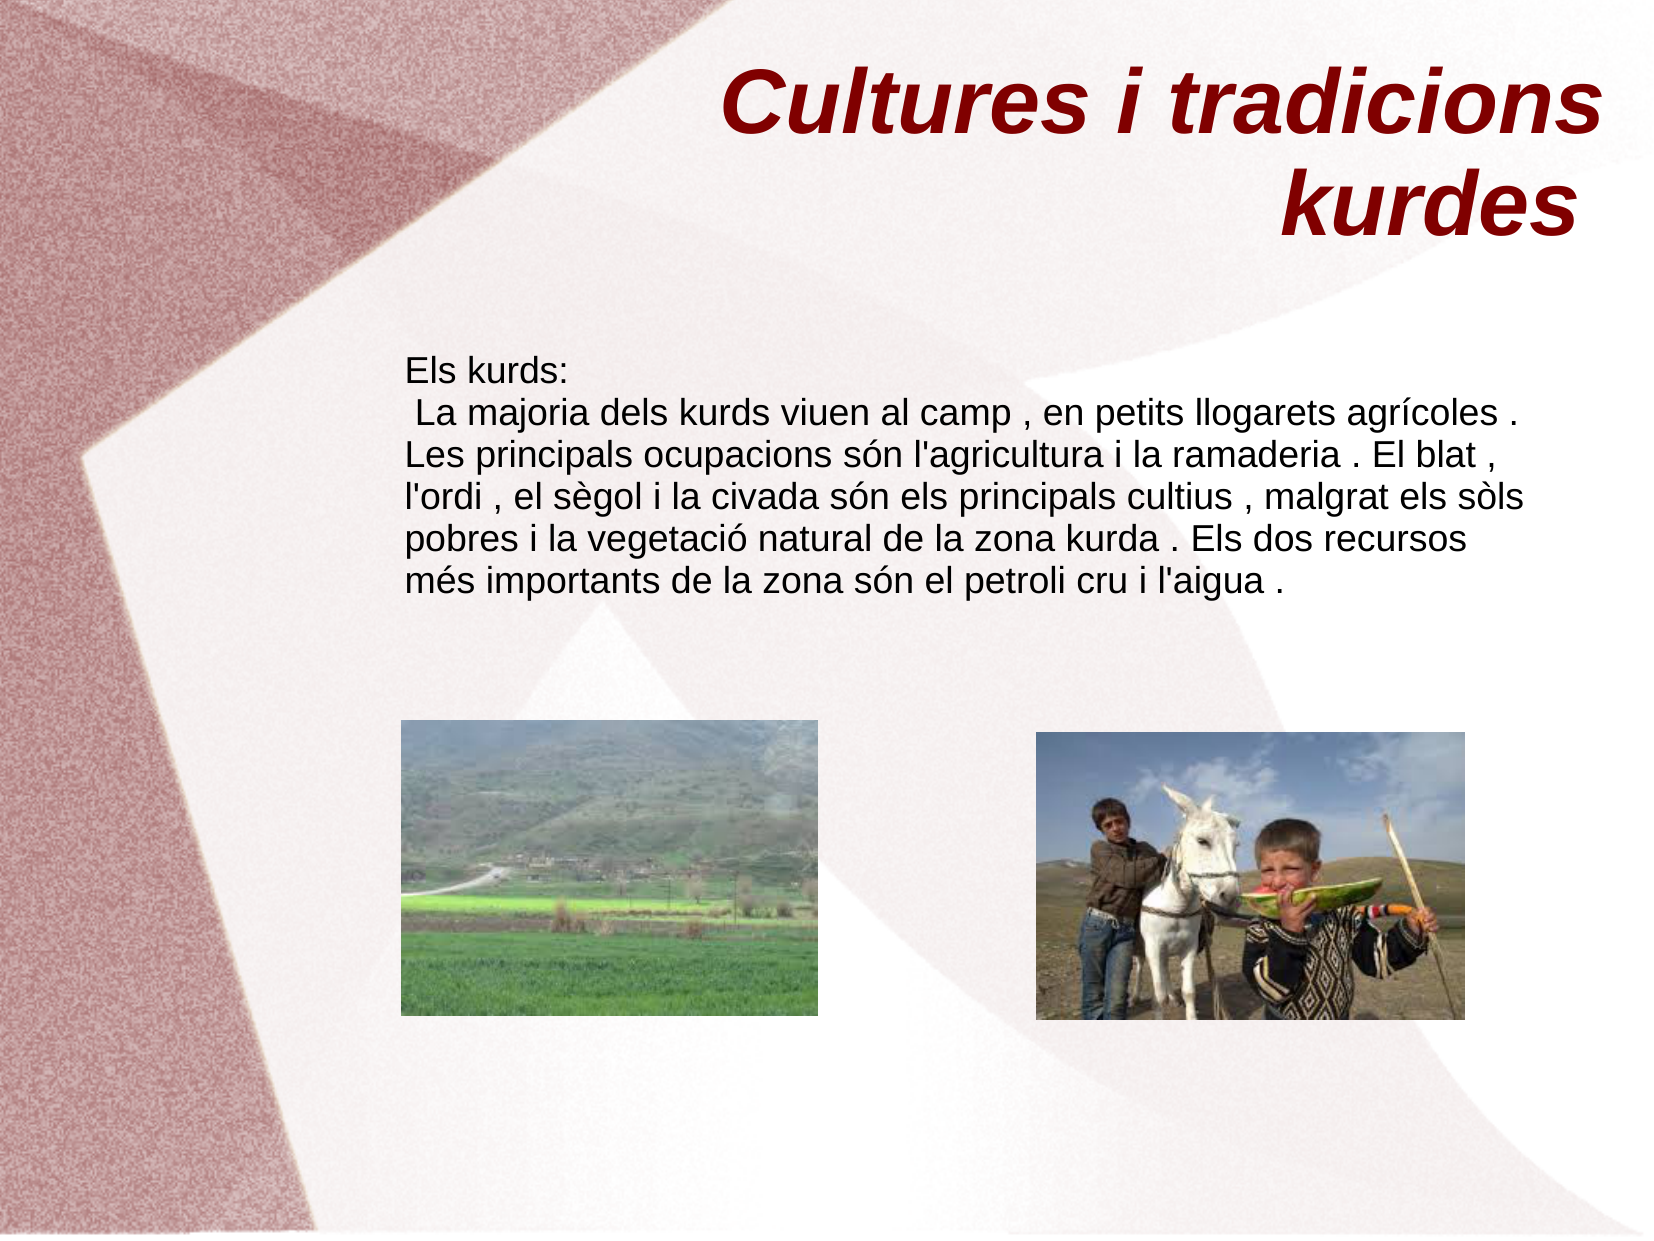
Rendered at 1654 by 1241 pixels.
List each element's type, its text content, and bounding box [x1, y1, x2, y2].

text_box Els kurds: La majoria dels kurds viuen al camp , en petits llogarets agrícoles . Les principals ocupacions són l'agricultura i la ramaderia . El blat , l'ordi , el sègol i la civada són els principals cultius , malgrat els sòls pobres i la vegetació natural de la zona kurda . Els dos recursos més importants de la zona són el petroli cru i l'aigua . [389, 342, 1548, 652]
title Cultures i tradicions kurdes [596, 49, 1607, 257]
picture [0, 0, 1654, 1241]
